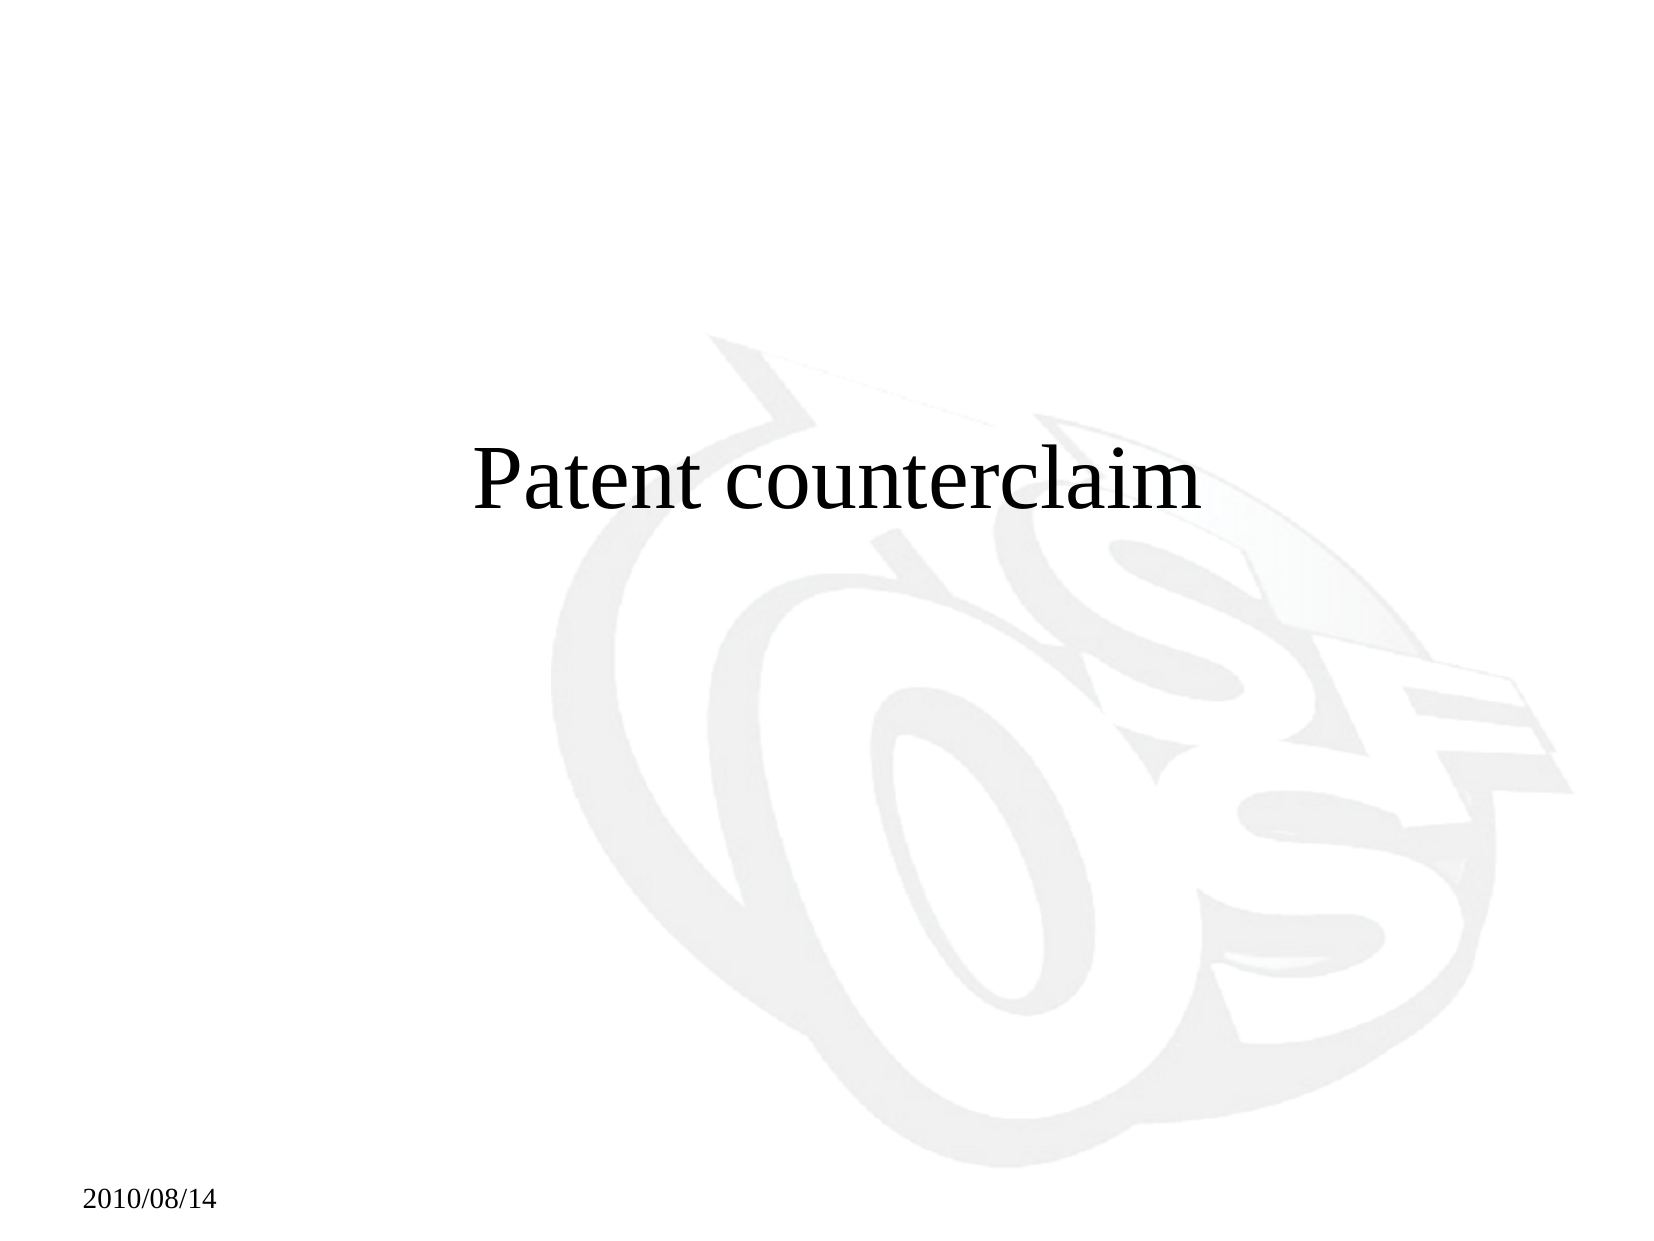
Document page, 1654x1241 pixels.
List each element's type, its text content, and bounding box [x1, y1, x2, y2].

title Patent counterclaim [472, 312, 1418, 591]
picture [551, 331, 1577, 1170]
